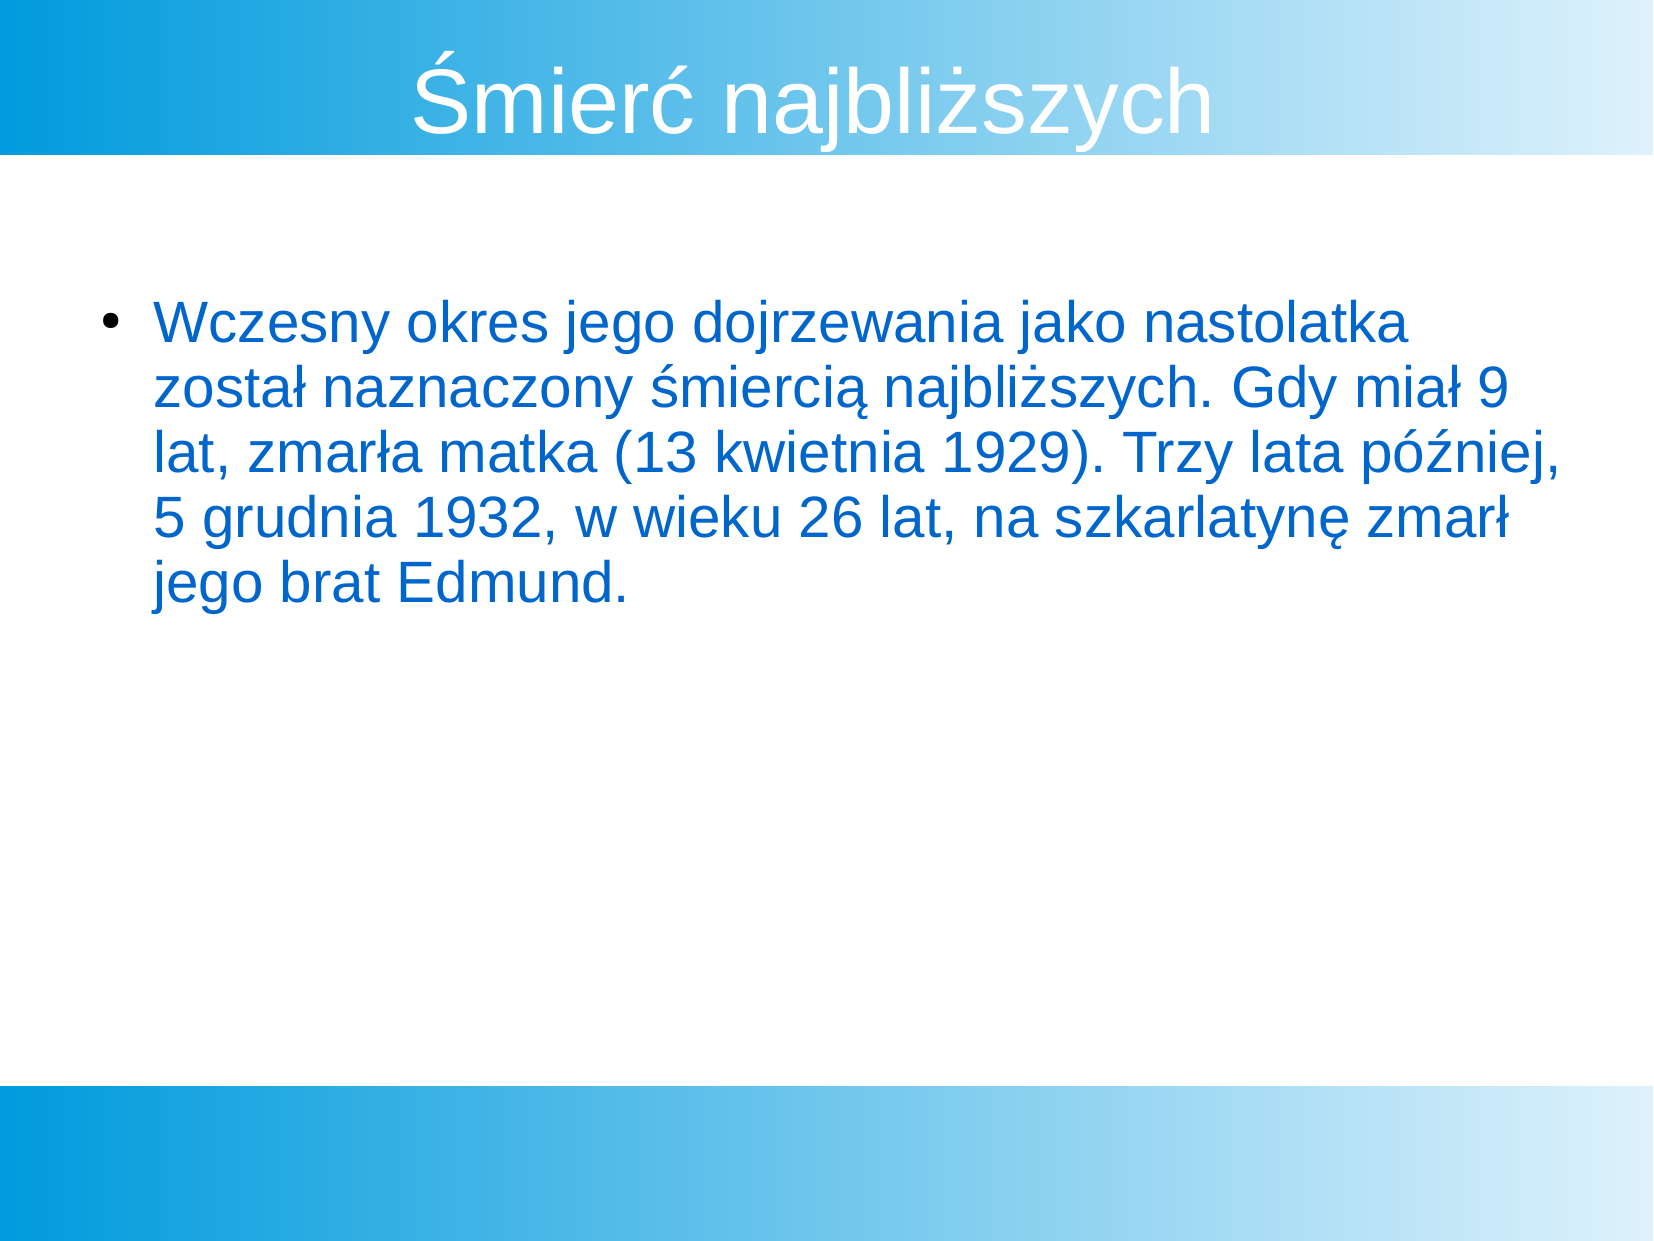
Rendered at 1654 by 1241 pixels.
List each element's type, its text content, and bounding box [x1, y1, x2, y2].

title Śmierć najbliższych [82, 49, 1571, 155]
list Wczesny okres jego dojrzewania jako nastolatka został naznaczony śmiercią najbliższych. Gdy miał 9 lat, zmarła matka (13 kwietnia 1929). Trzy lata później, 5 grudnia 1932, w wieku 26 lat, na szkarlatynę zmarł jego brat Edmund. [82, 290, 1571, 1010]
